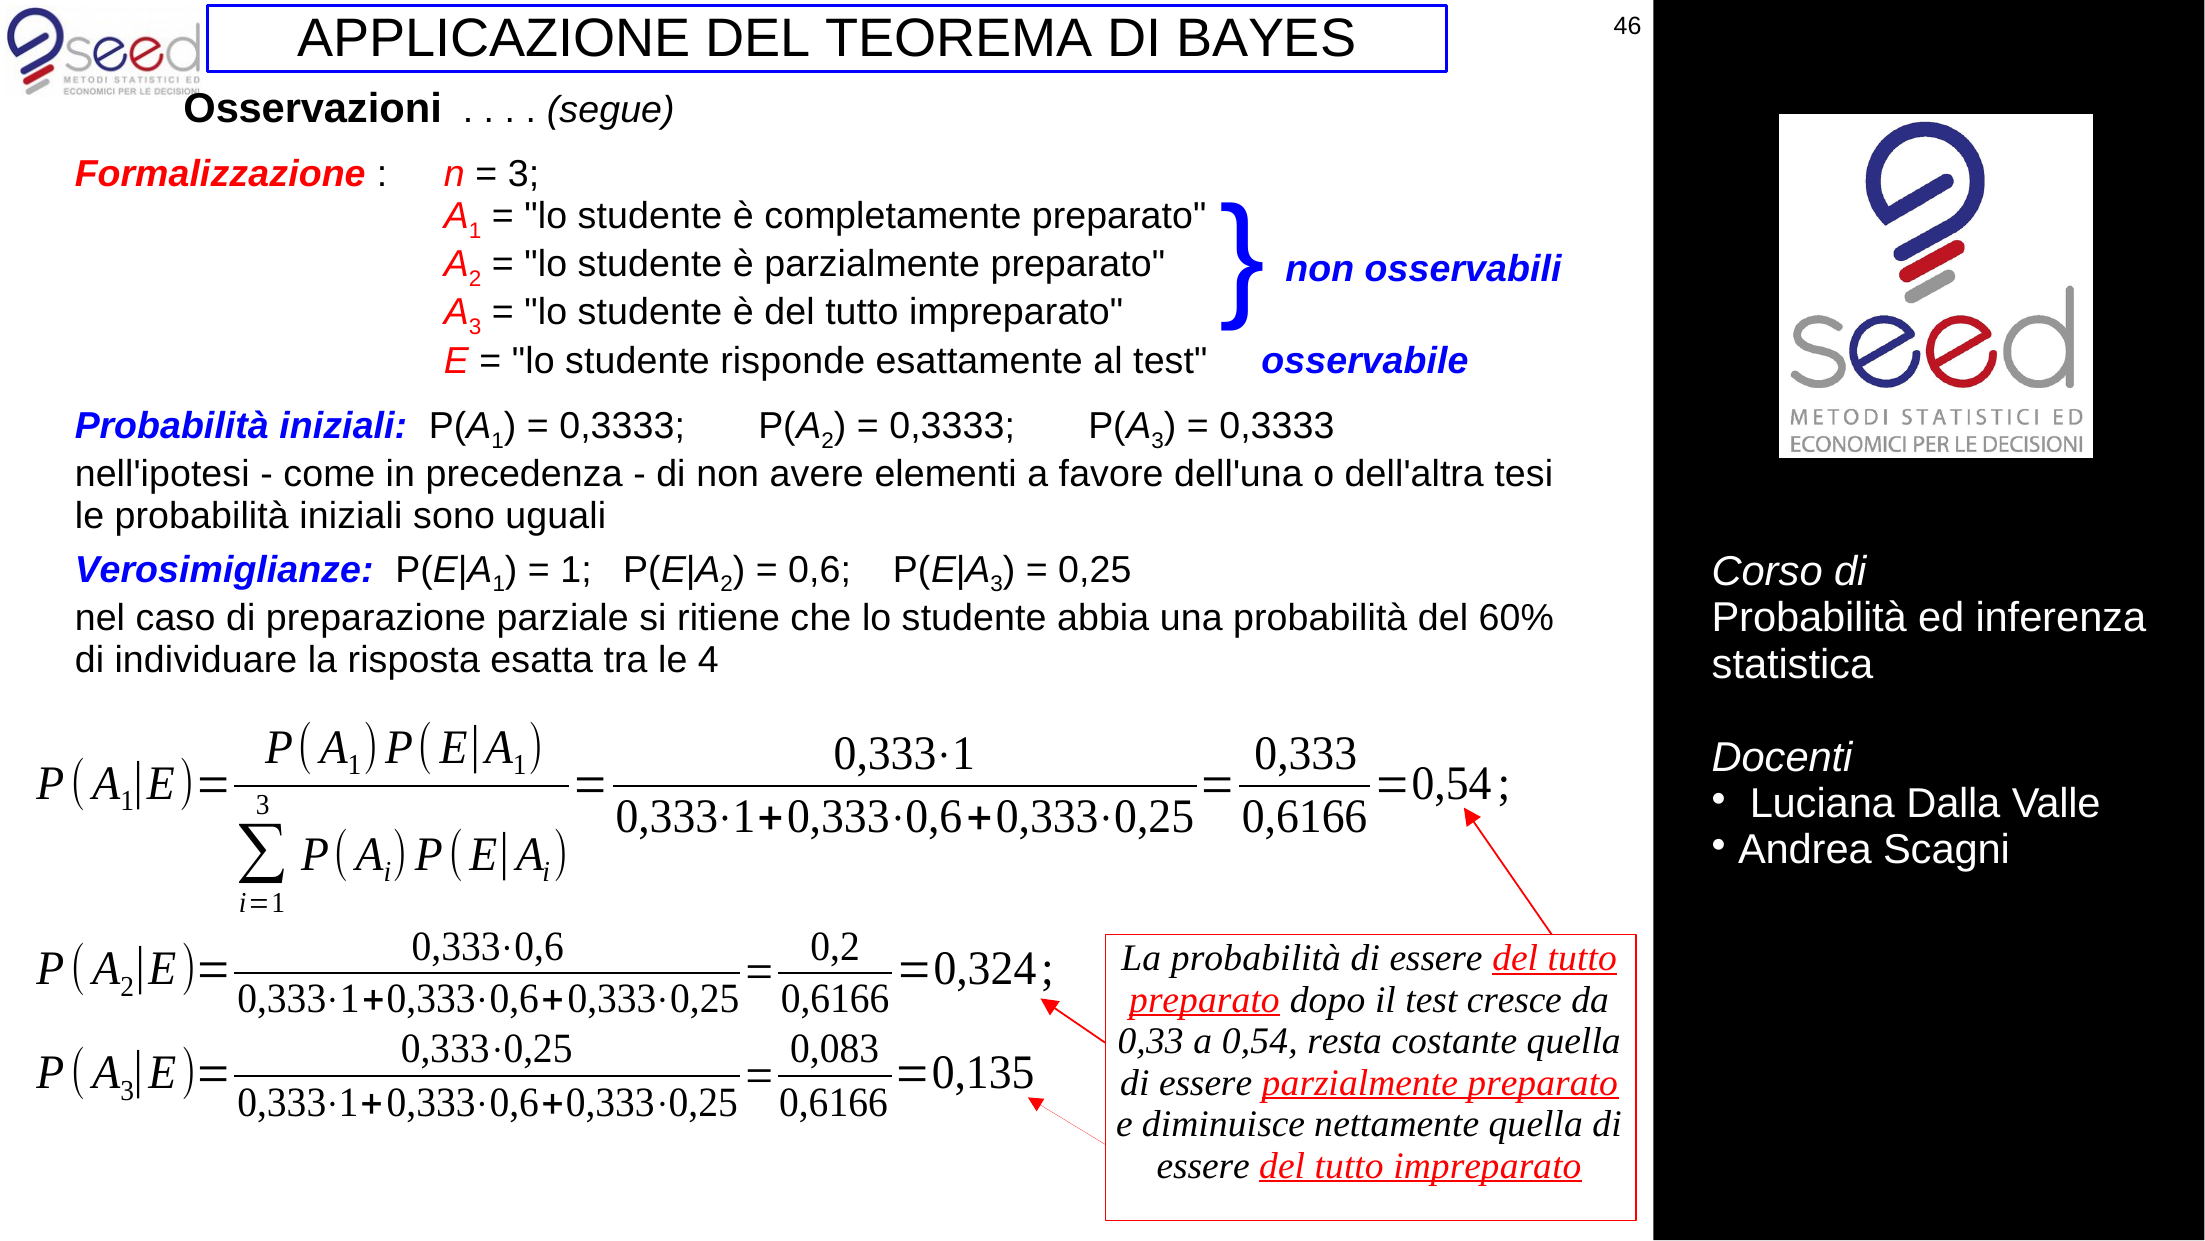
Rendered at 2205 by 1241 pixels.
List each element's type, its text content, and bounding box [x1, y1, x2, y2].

text_box } non osservabili [1219, 178, 1562, 338]
chart [20, 720, 1516, 1127]
text_box APPLICAZIONE DEL TEOREMA DI BAYES [207, 5, 1447, 72]
chart [1106, 935, 1516, 1127]
text_box Osservazioni . . . . (segue) [183, 85, 1044, 135]
picture [5, 5, 203, 98]
text_box La probabilità di essere del tutto preparato dopo il test cresce da 0,33 a 0,54, resta costante quella di essere parzialmente preparato e diminuisce nettamente quella di essere del tutto impreparato [1114, 937, 1625, 1193]
picture [1779, 114, 2093, 458]
text_box Formalizzazione : n = 3; A1 = "lo studente è completamente preparato" A2 = "lo studente è parzialmente preparato" A3 = "lo studente è del tutto impreparato" E = "lo studente risponde esattamente al test" osservabile Probabilità iniziali: P(A1) = 0,3333; P(A2) = 0,3333; P(A3) = 0,3333 nell'ipotesi - come in precedenza - di non avere elementi a favore dell'una o dell'altra tesi le probabilità iniziali sono uguali Verosimiglianze: P(E|A1) = 1; P(E|A2) = 0,6; P(E|A3) = 0,25 nel caso di preparazione parziale si ritiene che lo studente abbia una probabilità del 60% di individuare la risposta esatta tra le 4 [74, 152, 1595, 701]
